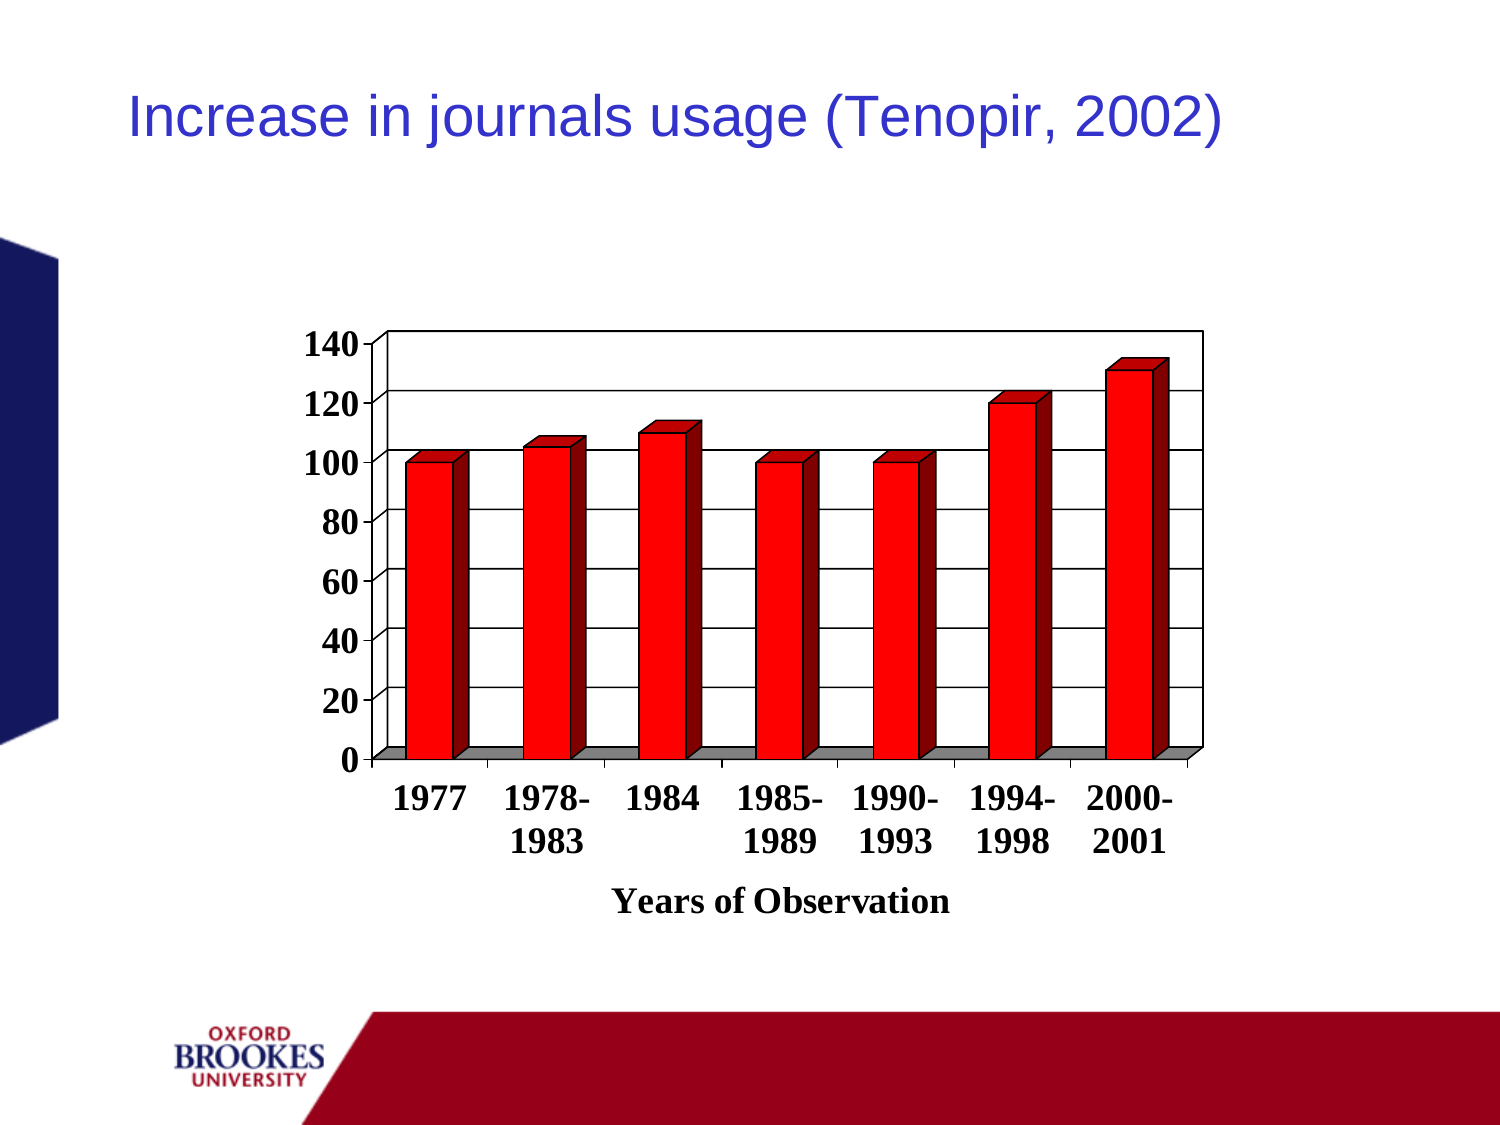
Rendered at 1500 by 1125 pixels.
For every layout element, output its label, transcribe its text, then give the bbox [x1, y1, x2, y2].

picture [0, 0, 1500, 1125]
title Increase in journals usage (Tenopir, 2002) [112, 56, 1388, 170]
text_box [112, 287, 1388, 963]
